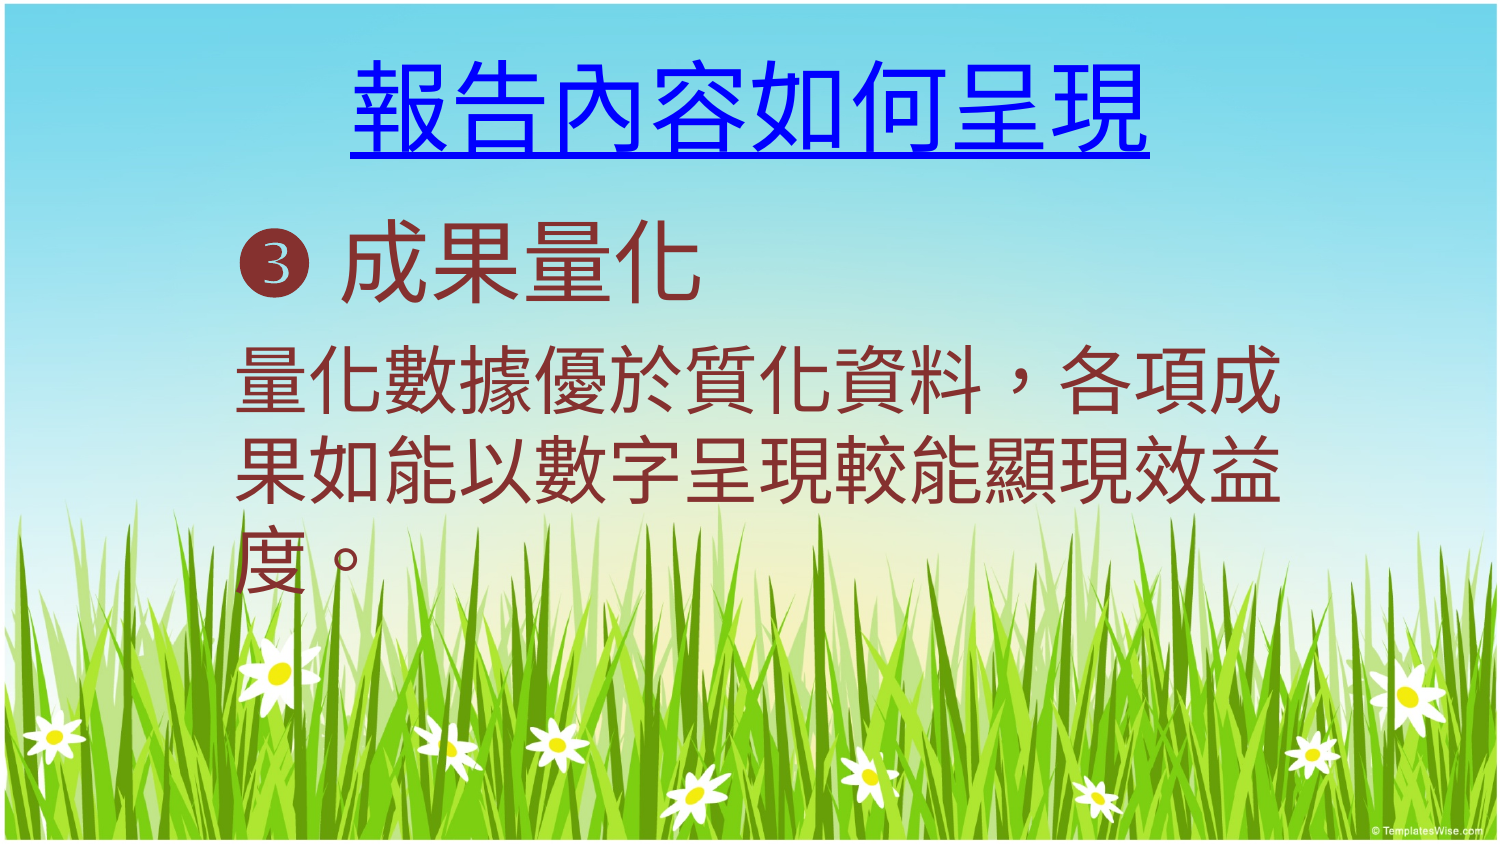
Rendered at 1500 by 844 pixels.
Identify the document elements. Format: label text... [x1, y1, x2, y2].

title 報告內容如何呈現 [75, 33, 1426, 175]
picture [0, 0, 1500, 844]
list 成果量化 量化數據優於質化資料，各項成果如能以數字呈現較能顯現效益度。 [218, 196, 1306, 682]
